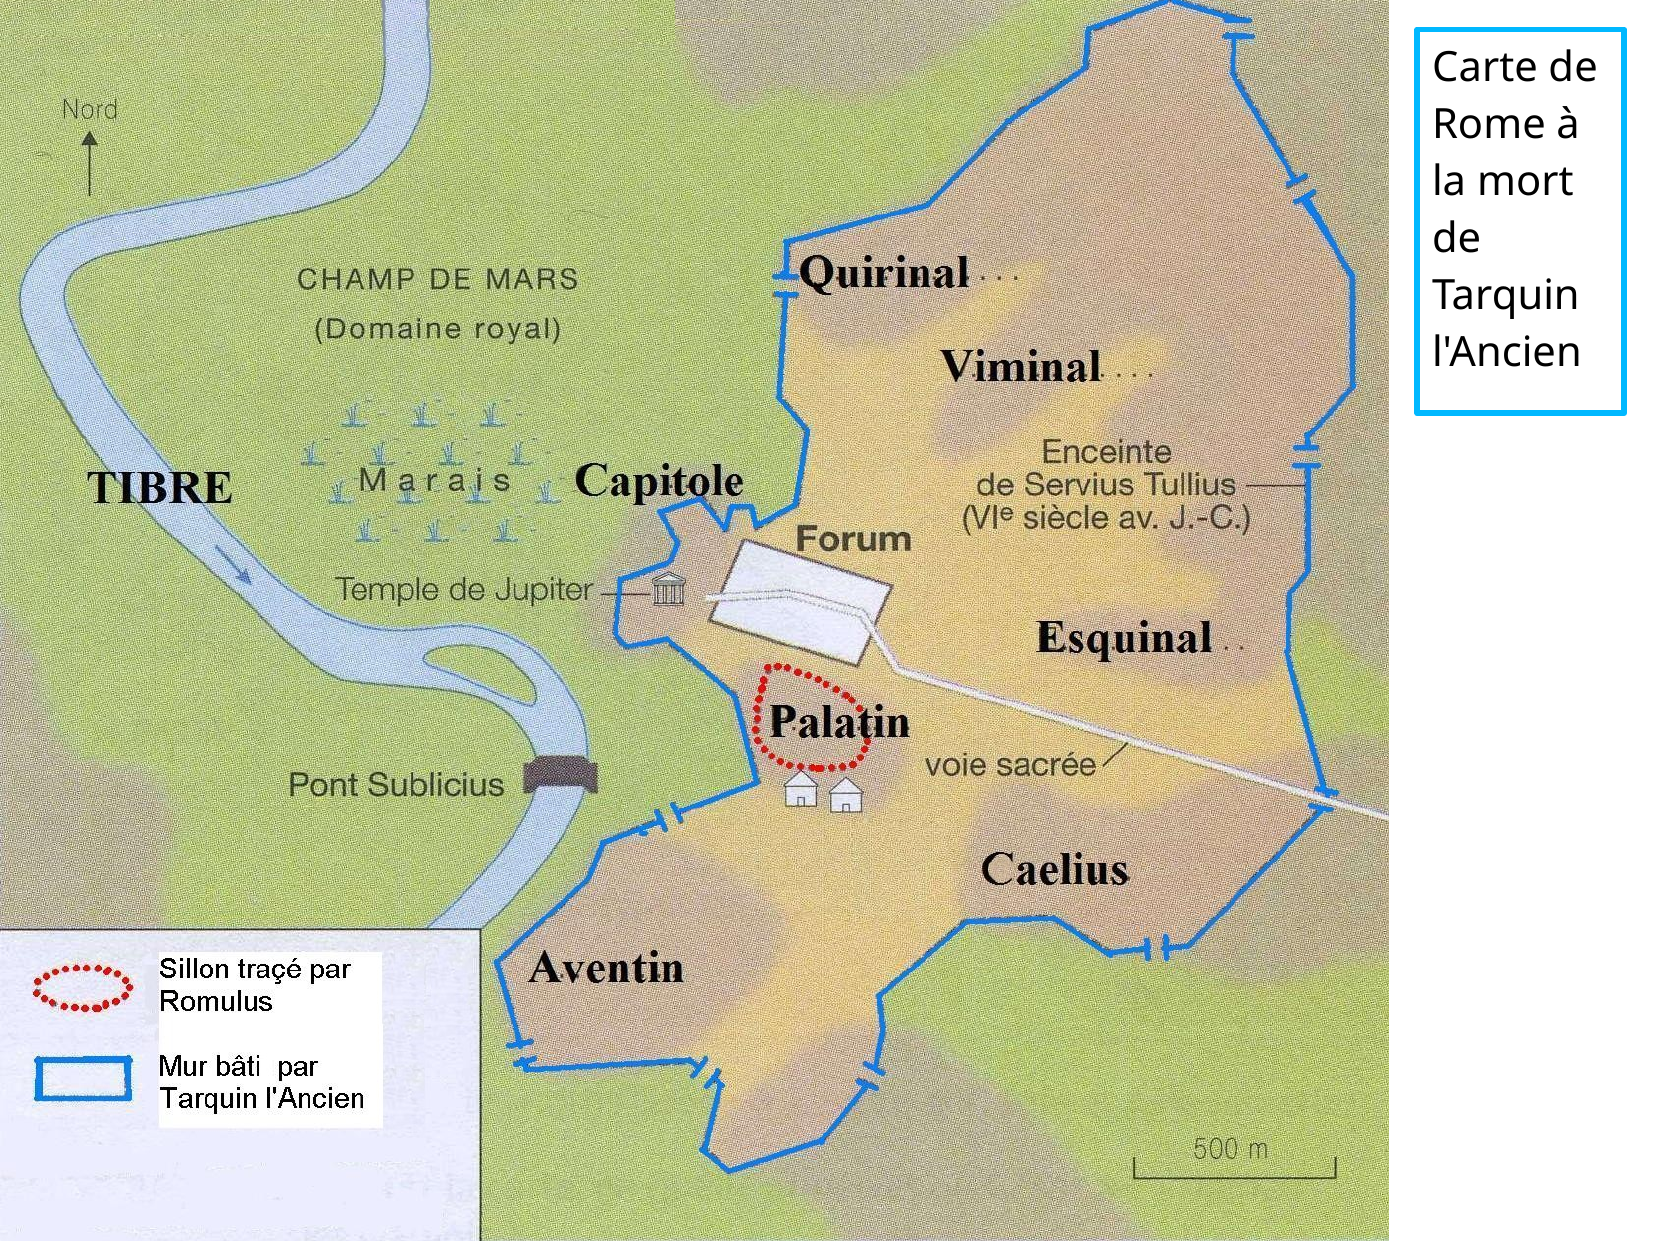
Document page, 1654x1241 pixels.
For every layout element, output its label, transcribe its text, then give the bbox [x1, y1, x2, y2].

picture [0, 0, 1389, 1241]
text_box Carte de Rome à la mort de Tarquin l'Ancien [1420, 32, 1621, 410]
